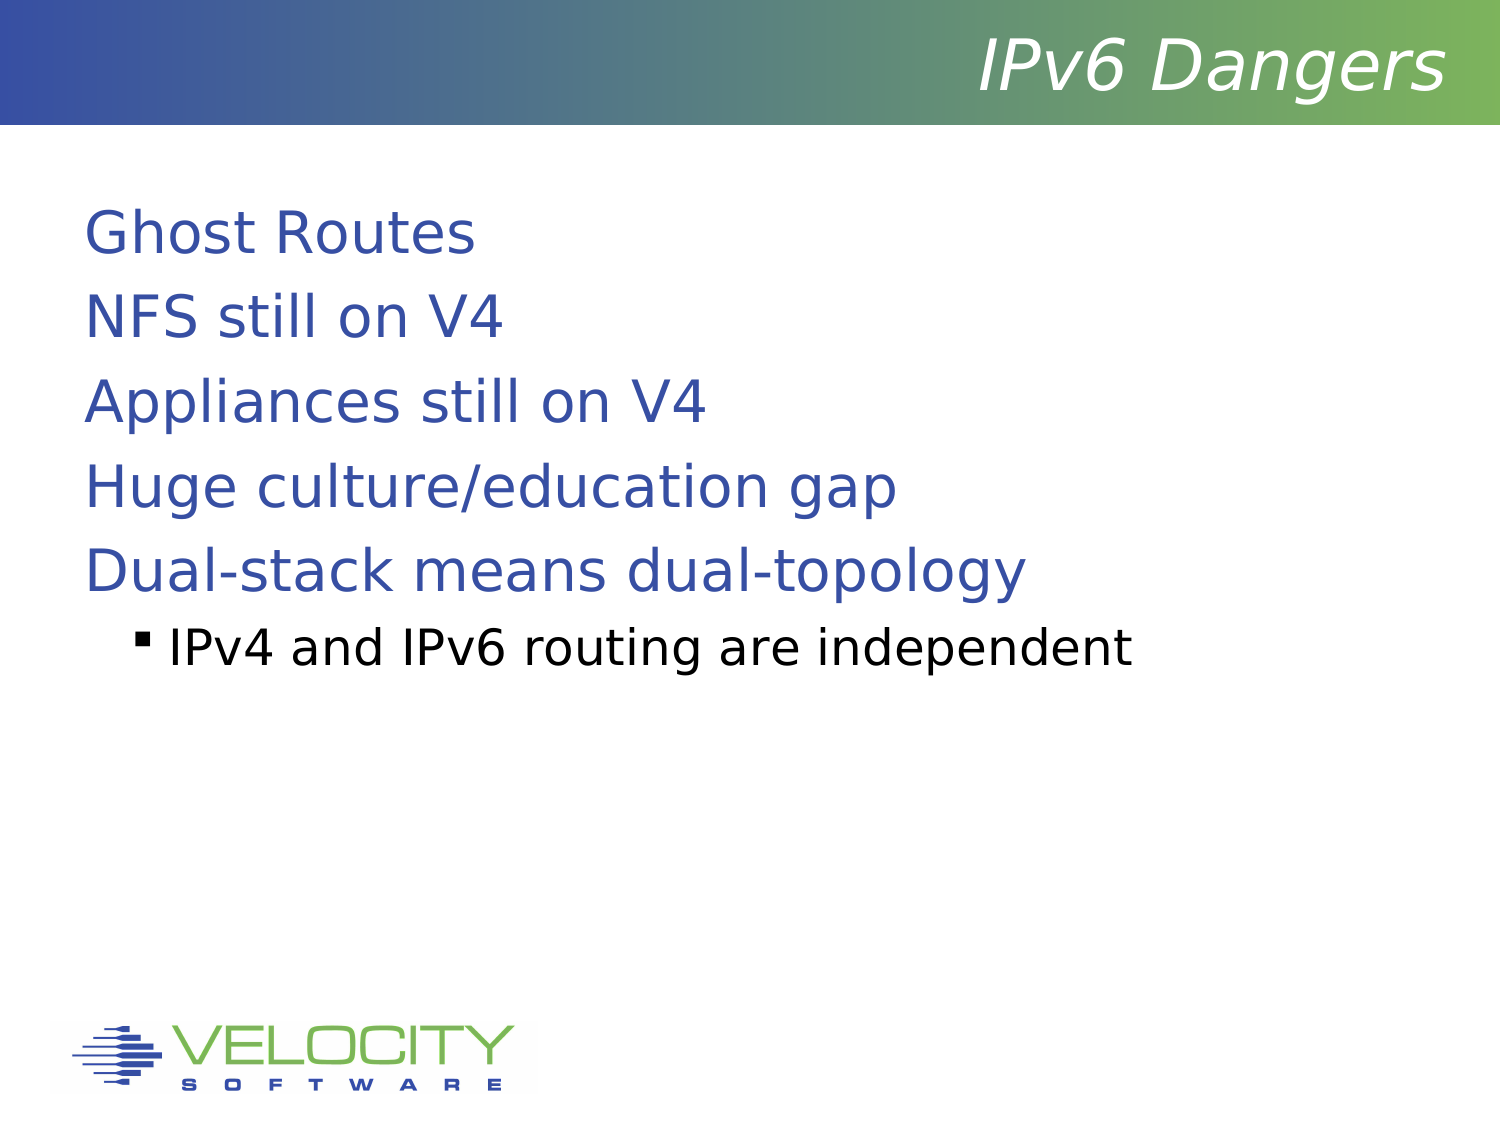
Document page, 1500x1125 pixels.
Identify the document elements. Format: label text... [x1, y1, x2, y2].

list Ghost Routes NFS still on V4 Appliances still on V4 Huge culture/education gap Dual-stack means dual-topology IPv4 and IPv6 routing are independent [70, 187, 1438, 988]
title IPv6 Dangers [62, 12, 1463, 113]
picture [50, 1021, 538, 1094]
